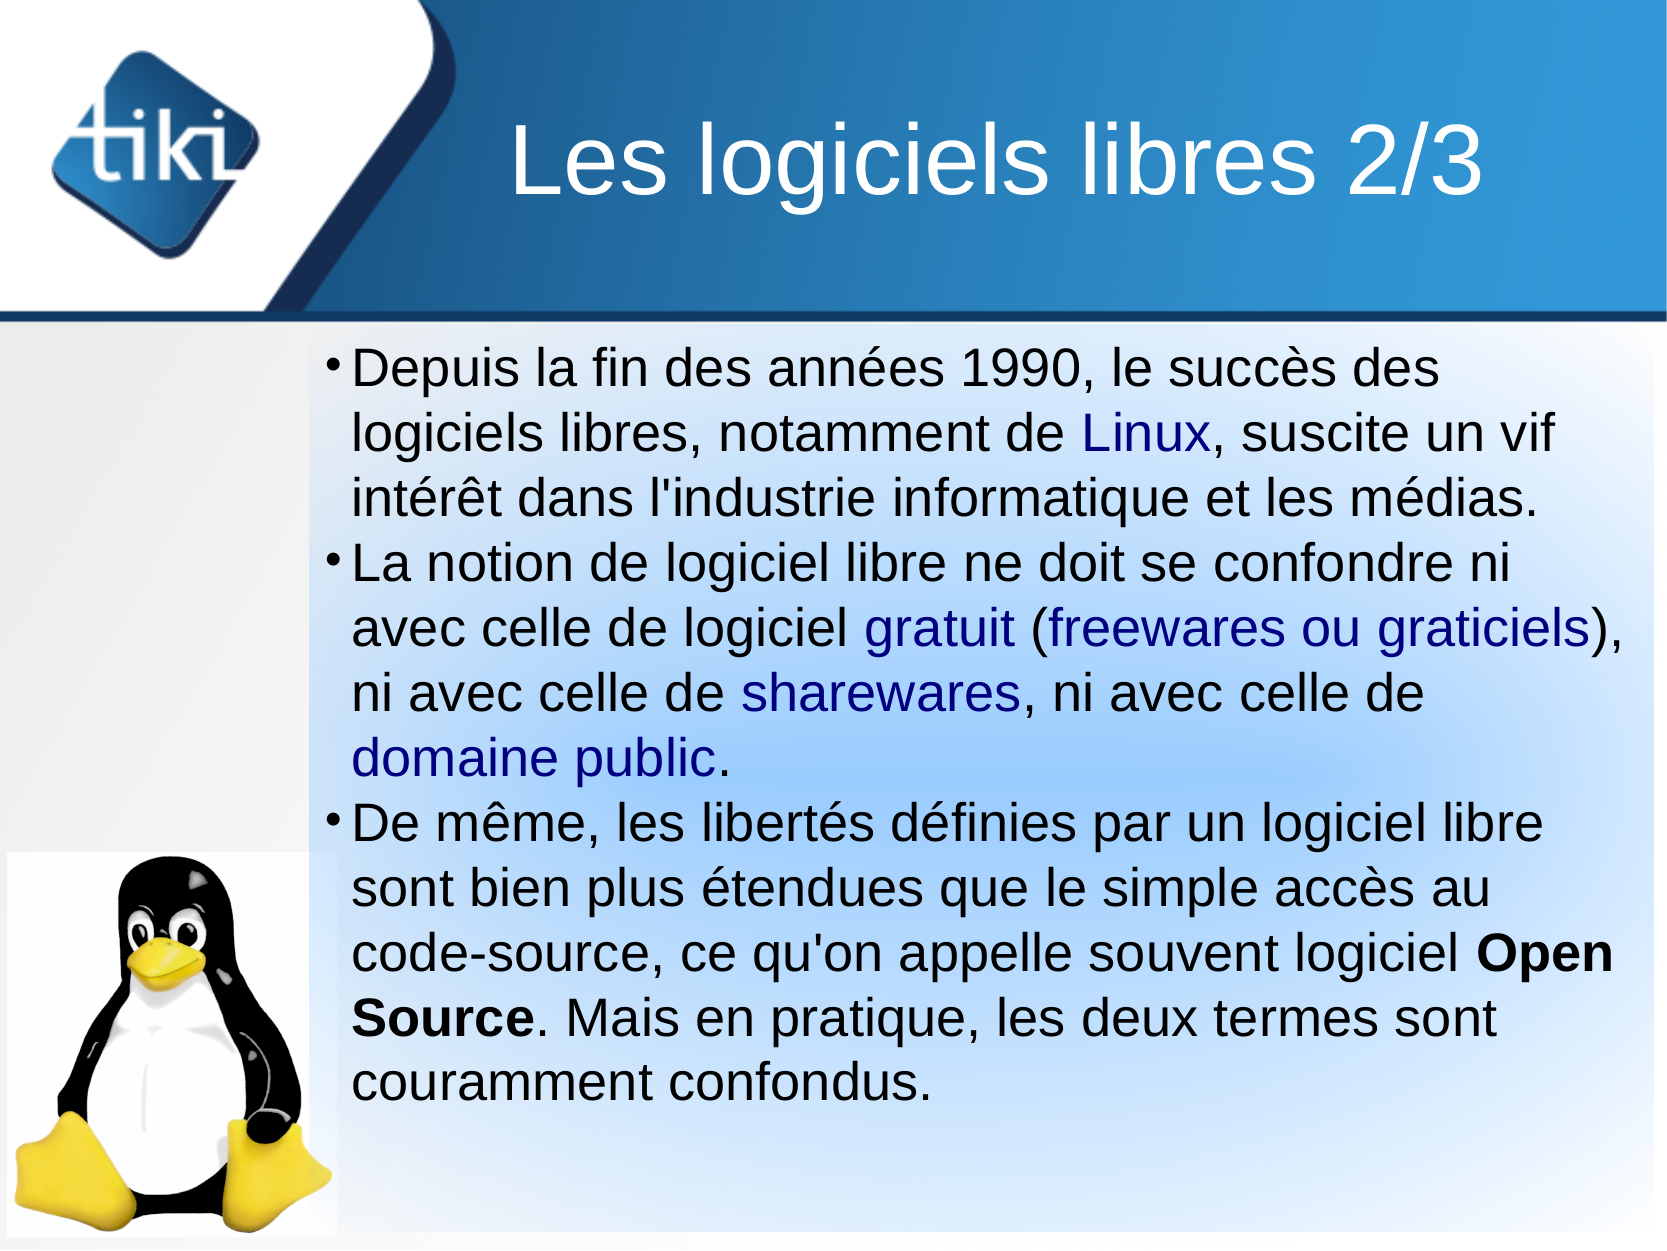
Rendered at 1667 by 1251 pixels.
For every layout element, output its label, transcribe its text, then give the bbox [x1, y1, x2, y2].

title Les logiciels libres 2/3 [502, 139, 1596, 168]
text_box Depuis la fin des années 1990, le succès des logiciels libres, notamment de Linux, suscite un vif intérêt dans l'industrie informatique et les médias. La notion de logiciel libre ne doit se confondre ni avec celle de logiciel gratuit (freewares ou graticiels), ni avec celle de sharewares, ni avec celle de domaine public. De même, les libertés définies par un logiciel libre sont bien plus étendues que le simple accès au code-source, ce qu'on appelle souvent logiciel Open Source. Mais en pratique, les deux termes sont couramment confondus. [634, 740, 1329, 816]
picture [0, 0, 1667, 1250]
